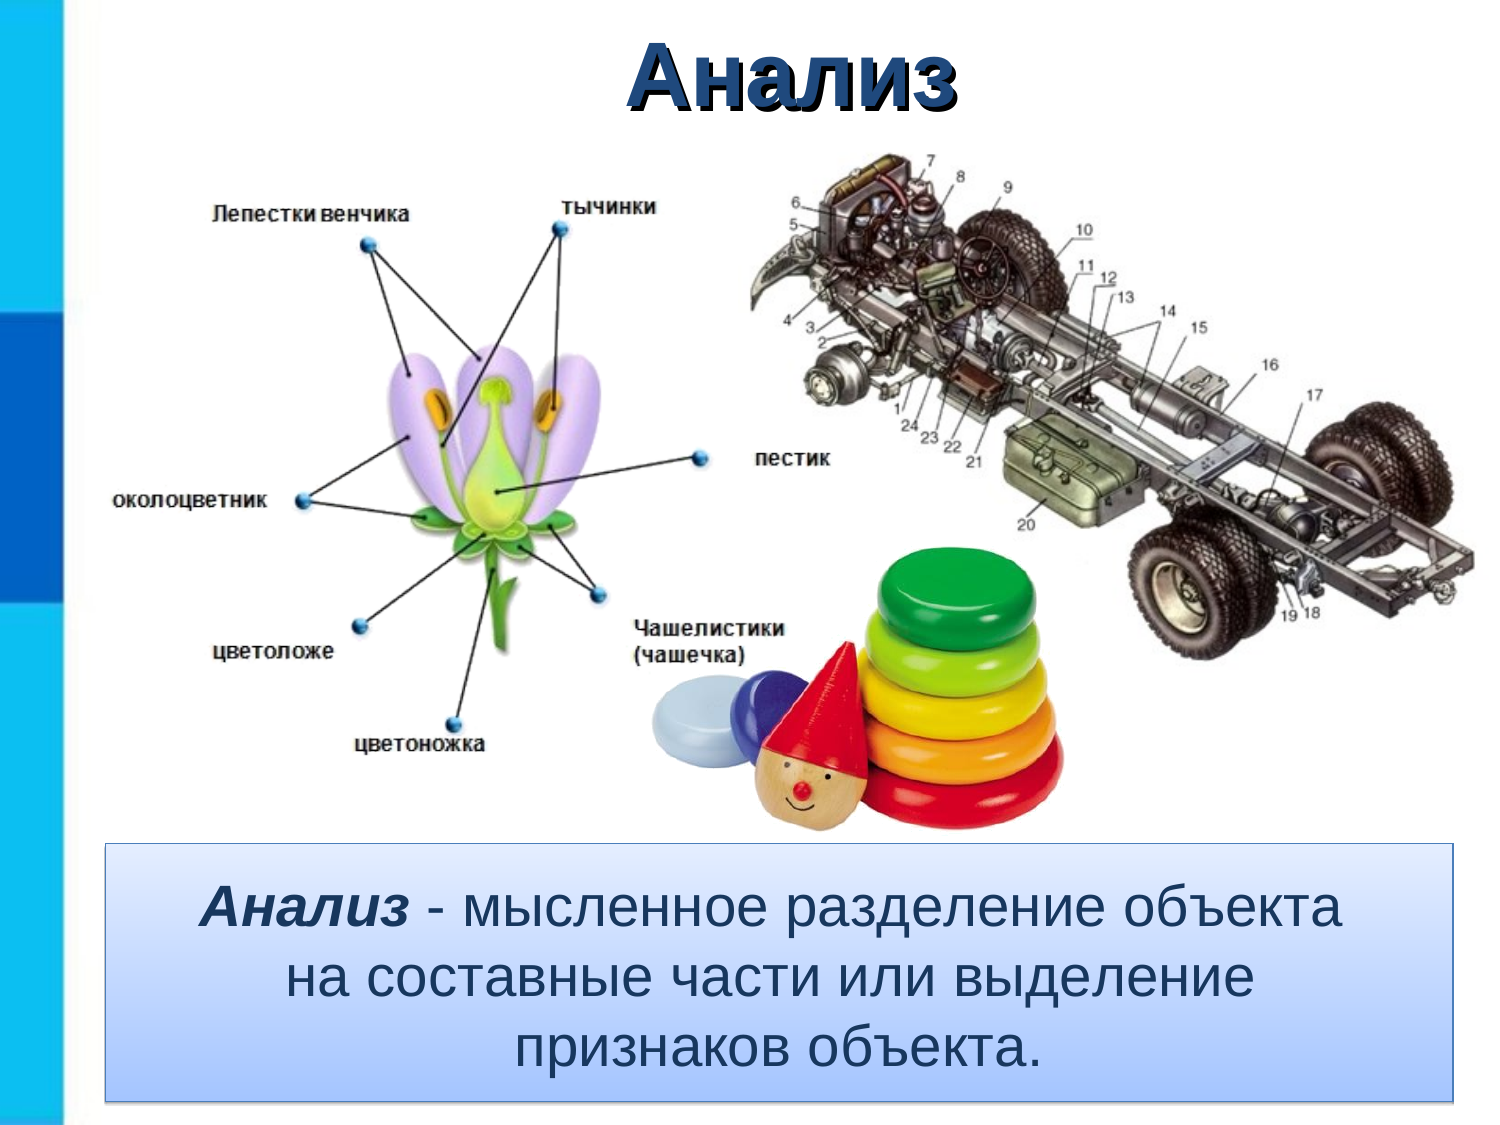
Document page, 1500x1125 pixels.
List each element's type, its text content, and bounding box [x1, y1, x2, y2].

title Анализ [128, 0, 1454, 141]
text_box Анализ - мысленное разделение объекта на составные части или выделение признаков объекта. [105, 843, 1454, 1102]
picture [0, 0, 1500, 1125]
